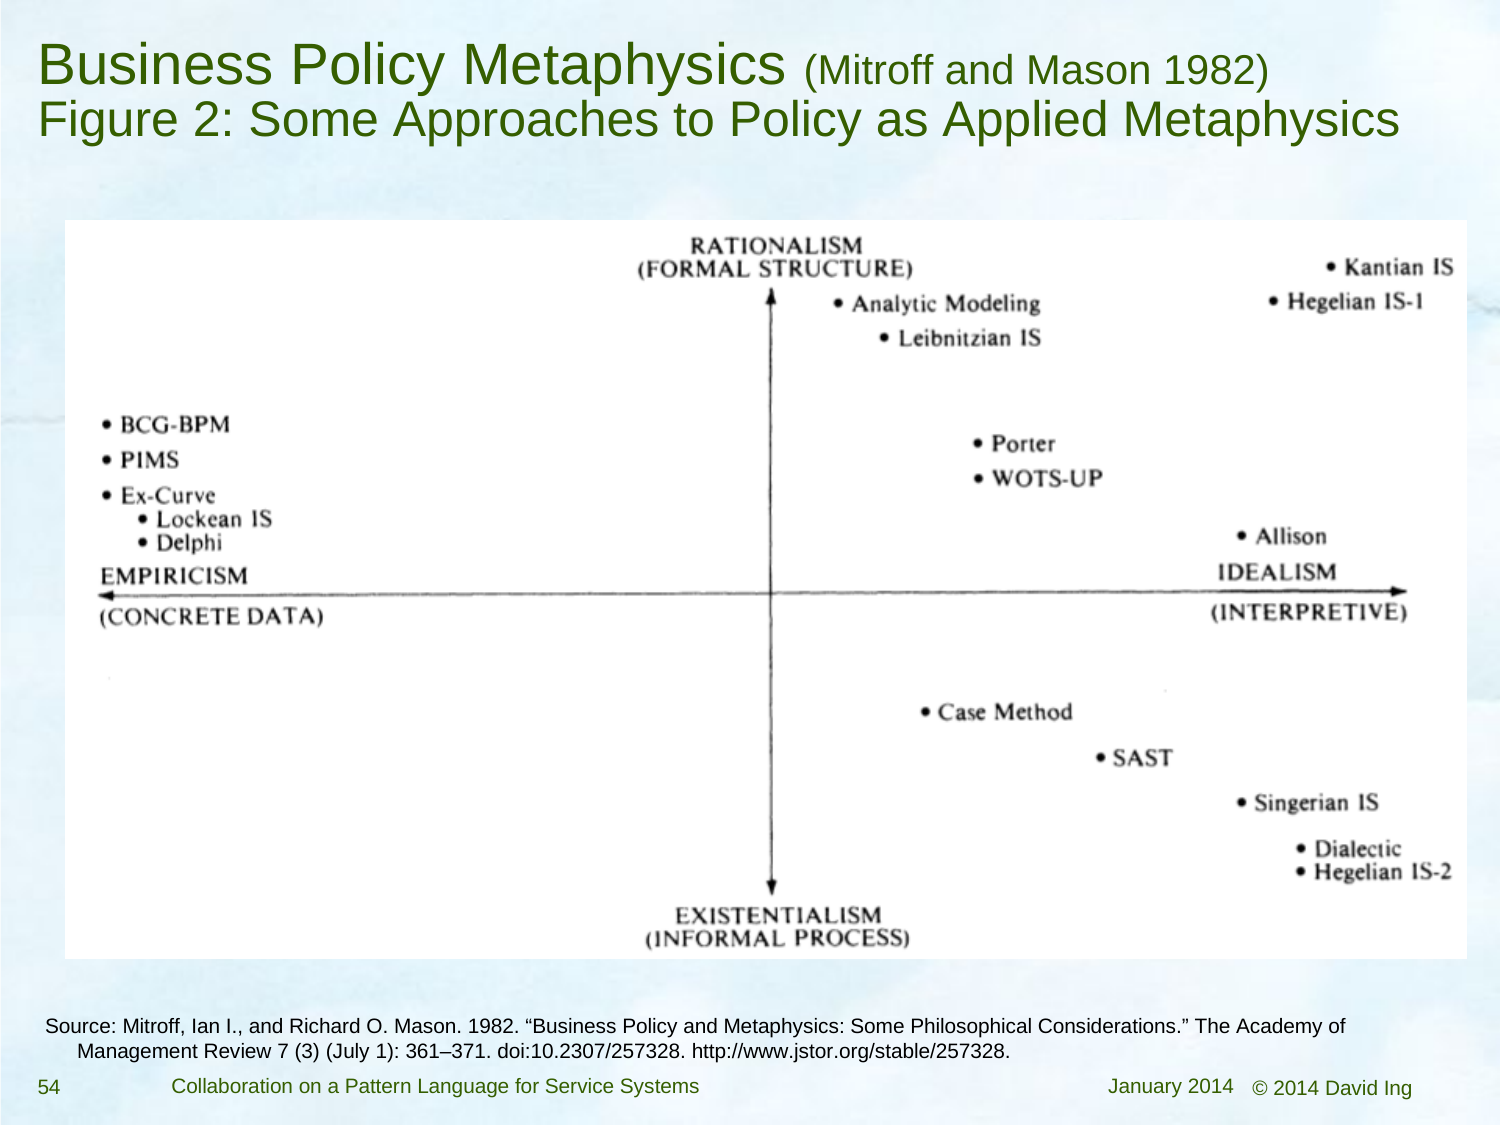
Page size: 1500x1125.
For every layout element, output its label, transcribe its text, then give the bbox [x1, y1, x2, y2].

picture [0, 0, 1500, 1125]
title Business Policy Metaphysics (Mitroff and Mason 1982) Figure 2: Some Approaches to Policy as Applied Metaphysics [37, 37, 1463, 153]
text_box Source: Mitroff, Ian I., and Richard O. Mason. 1982. “Business Policy and Metaphysics: Some Philosophical Considerations.” The Academy of Management Review 7 (3) (July 1): 361–371. doi:10.2307/257328. http://www.jstor.org/stable/257328. - [30, 1005, 1441, 1066]
